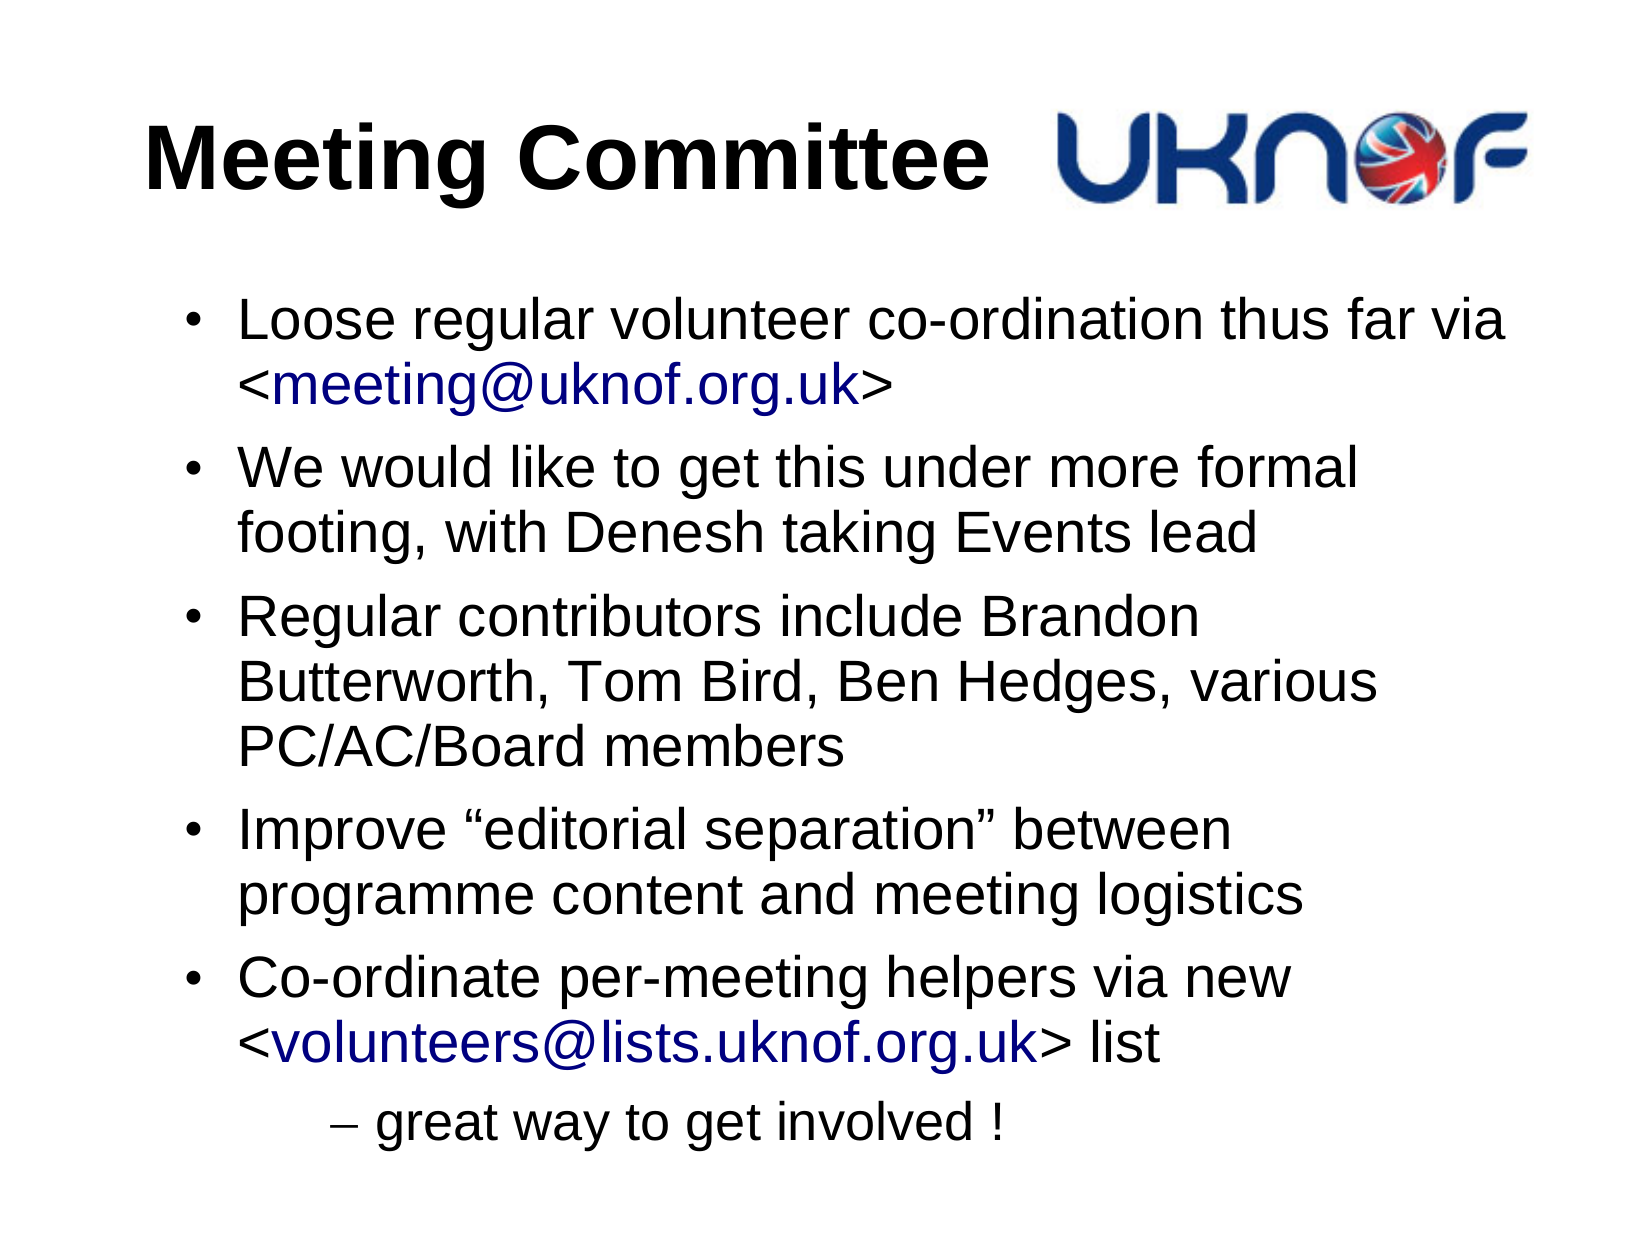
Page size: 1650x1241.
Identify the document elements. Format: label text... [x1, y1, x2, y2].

picture [1050, 93, 1536, 225]
title Meeting Committee [123, 37, 1013, 279]
list Loose regular volunteer co-ordination thus far via <meeting@uknof.org.uk> We would like to get this under more formal footing, with Denesh taking Events lead Regular contributors include Brandon Butterworth, Tom Bird, Ben Hedges, various PC/AC/Board members Improve “editorial separation” between programme content and meeting logistics Co-ordinate per-meeting helpers via new <volunteers@lists.uknof.org.uk> list great way to get involved ! [123, 286, 1524, 1168]
